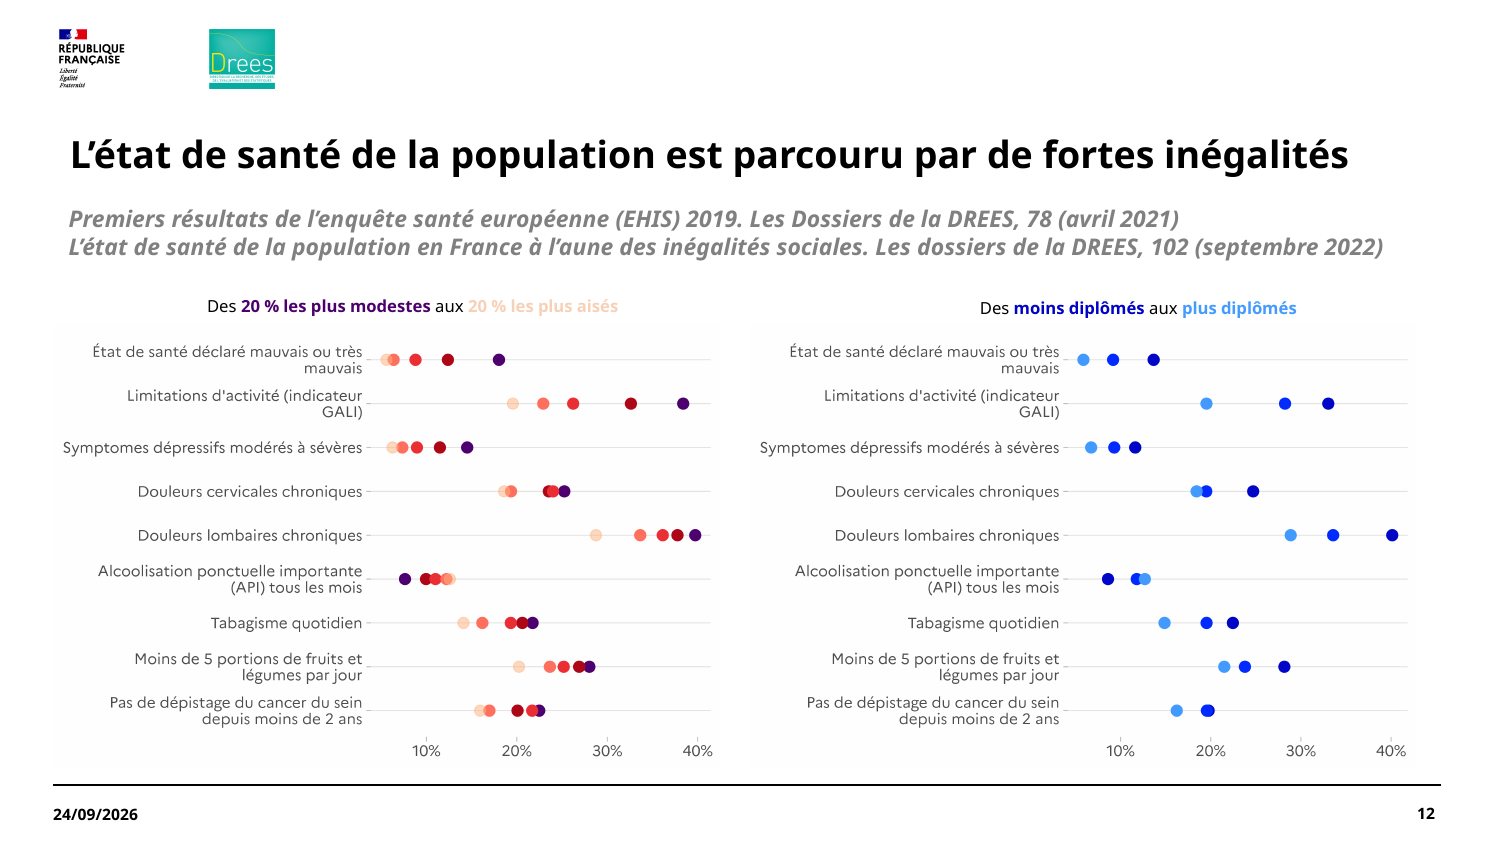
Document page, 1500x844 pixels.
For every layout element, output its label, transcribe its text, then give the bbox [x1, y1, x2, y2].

picture [47, 17, 136, 107]
picture [53, 324, 720, 769]
picture [209, 29, 275, 89]
picture [750, 324, 1417, 769]
text_box Des moins diplômés aux plus diplômés [964, 290, 1312, 326]
slide_number 25/11/2024 [53, 787, 246, 844]
title L’état de santé de la population est parcouru par de fortes inégalités [53, 112, 1436, 201]
list Premiers résultats de l’enquête santé européenne (EHIS) 2019. Les Dossiers de la DREES, 78 (avril 2021) L’état de santé de la population en France à l’aune des inégalités sociales. Les dossiers de la DREES, 102 (septembre 2022) [53, 204, 1436, 245]
text_box Des 20 % les plus modestes aux 20 % les plus aisés [192, 288, 634, 323]
